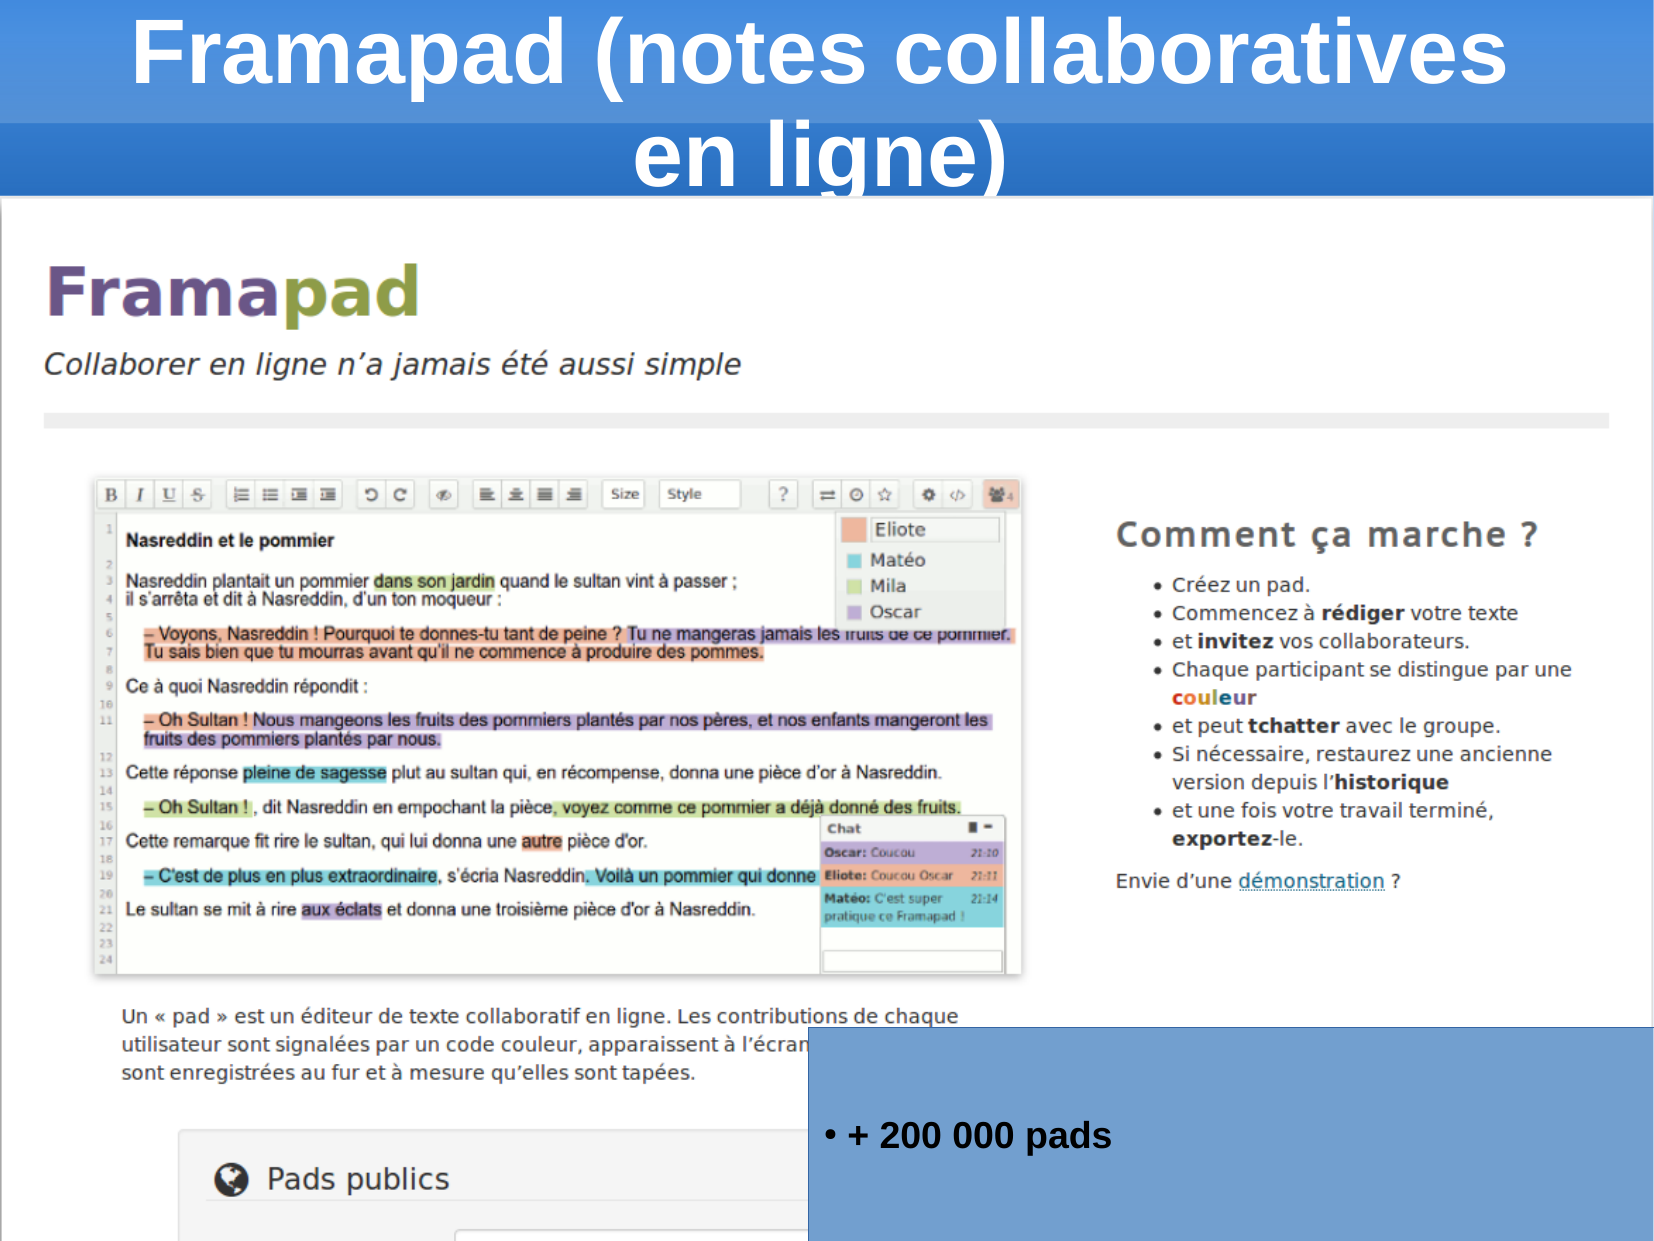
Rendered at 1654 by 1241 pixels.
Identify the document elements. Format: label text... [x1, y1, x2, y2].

title Framapad (notes collaboratives en ligne) [76, 0, 1565, 196]
picture [0, 0, 1654, 1241]
text_box + 200 000 pads [808, 1027, 1654, 1241]
